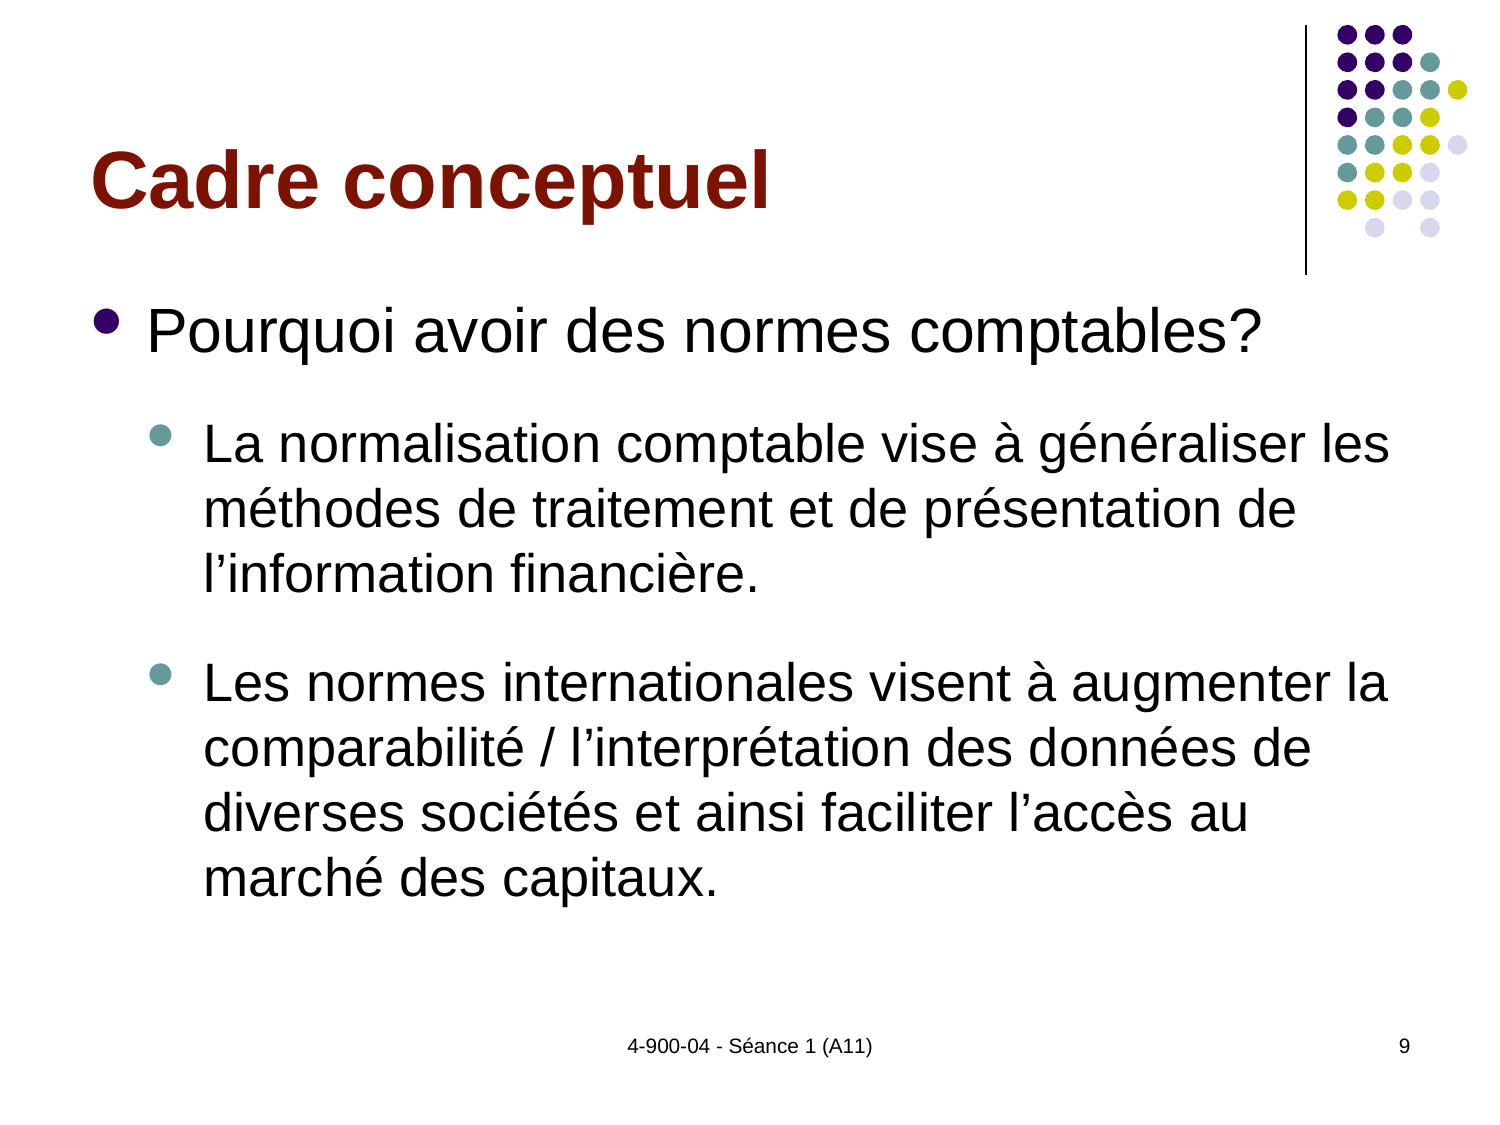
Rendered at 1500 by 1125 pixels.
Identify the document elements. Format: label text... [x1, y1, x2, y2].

text_box 4-900-04 - Séance 1 (A11) [512, 1025, 988, 1101]
title Cadre conceptuel [74, 20, 1313, 233]
list Pourquoi avoir des normes comptables? La normalisation comptable vise à généraliser les méthodes de traitement et de présentation de l’information financière. Les normes internationales visent à augmenter la comparabilité / l’interprétation des données de diverses sociétés et ainsi faciliter l’accès au marché des capitaux. [75, 282, 1426, 1006]
text_box <numéro> [1074, 1025, 1426, 1101]
